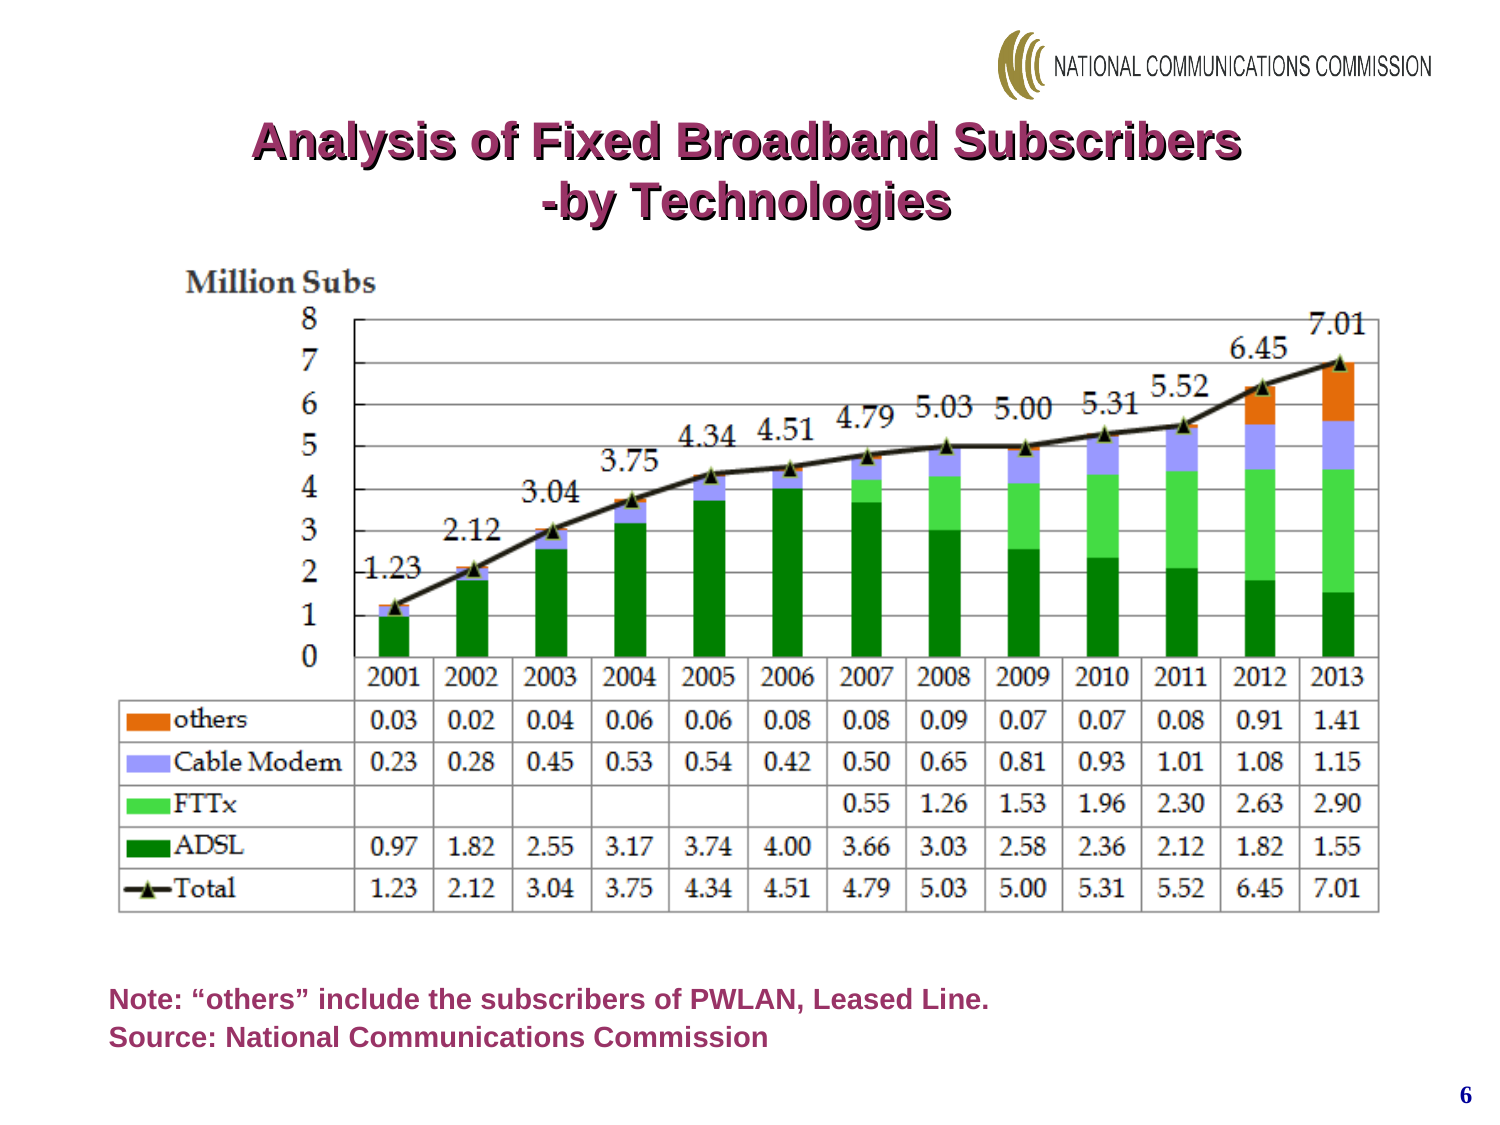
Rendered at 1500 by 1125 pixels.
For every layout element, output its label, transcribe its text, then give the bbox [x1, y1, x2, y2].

text_box Note: “others” include the subscribers of PWLAN, Leased Line. Source: National Communications Commission [93, 972, 1250, 1062]
picture [53, 243, 1400, 953]
title Analysis of Fixed Broadband Subscribers -by Technologies [152, 105, 1340, 231]
picture [998, 30, 1432, 100]
